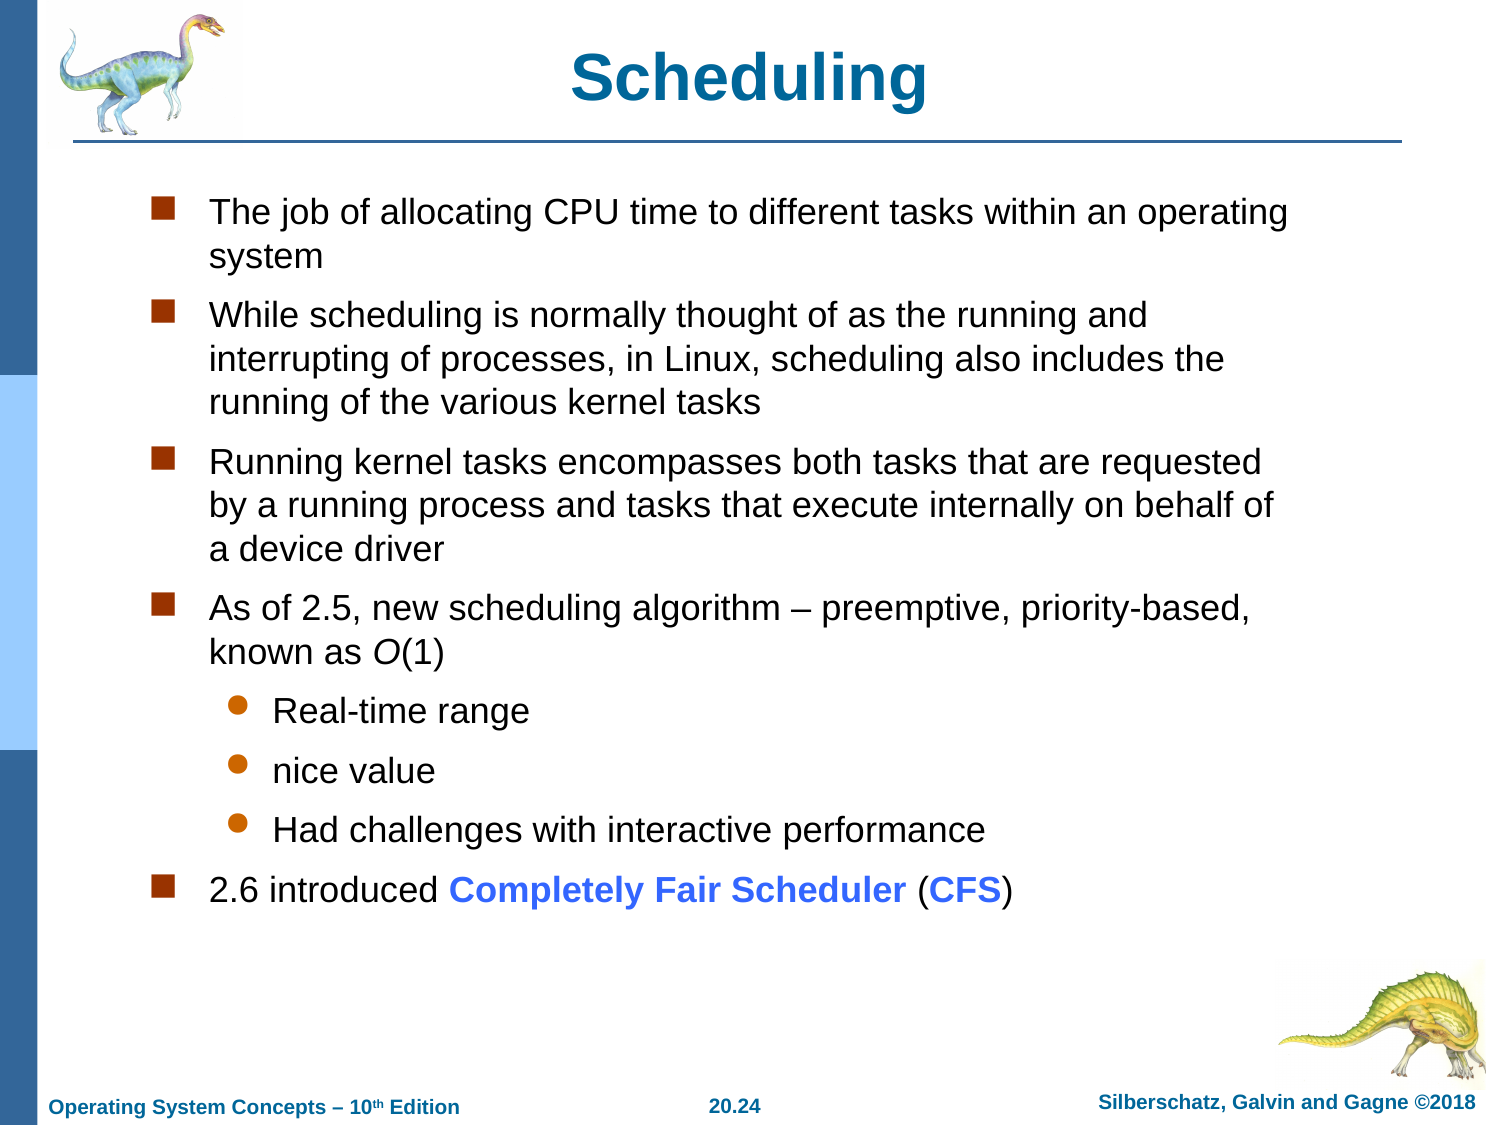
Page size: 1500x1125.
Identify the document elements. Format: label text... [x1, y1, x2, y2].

picture [1415, 1094, 1423, 1099]
picture [46, 0, 243, 149]
title Scheduling [75, 26, 1426, 122]
picture [1275, 959, 1486, 1090]
list The job of allocating CPU time to different tasks within an operating system While scheduling is normally thought of as the running and interrupting of processes, in Linux, scheduling also includes the running of the various kernel tasks Running kernel tasks encompasses both tasks that are requested by a running process and tasks that execute internally on behalf of a device driver As of 2.5, new scheduling algorithm – preemptive, priority-based, known as O(1) Real-time range nice value Had challenges with interactive performance 2.6 introduced Completely Fair Scheduler (CFS) [139, 180, 1307, 925]
